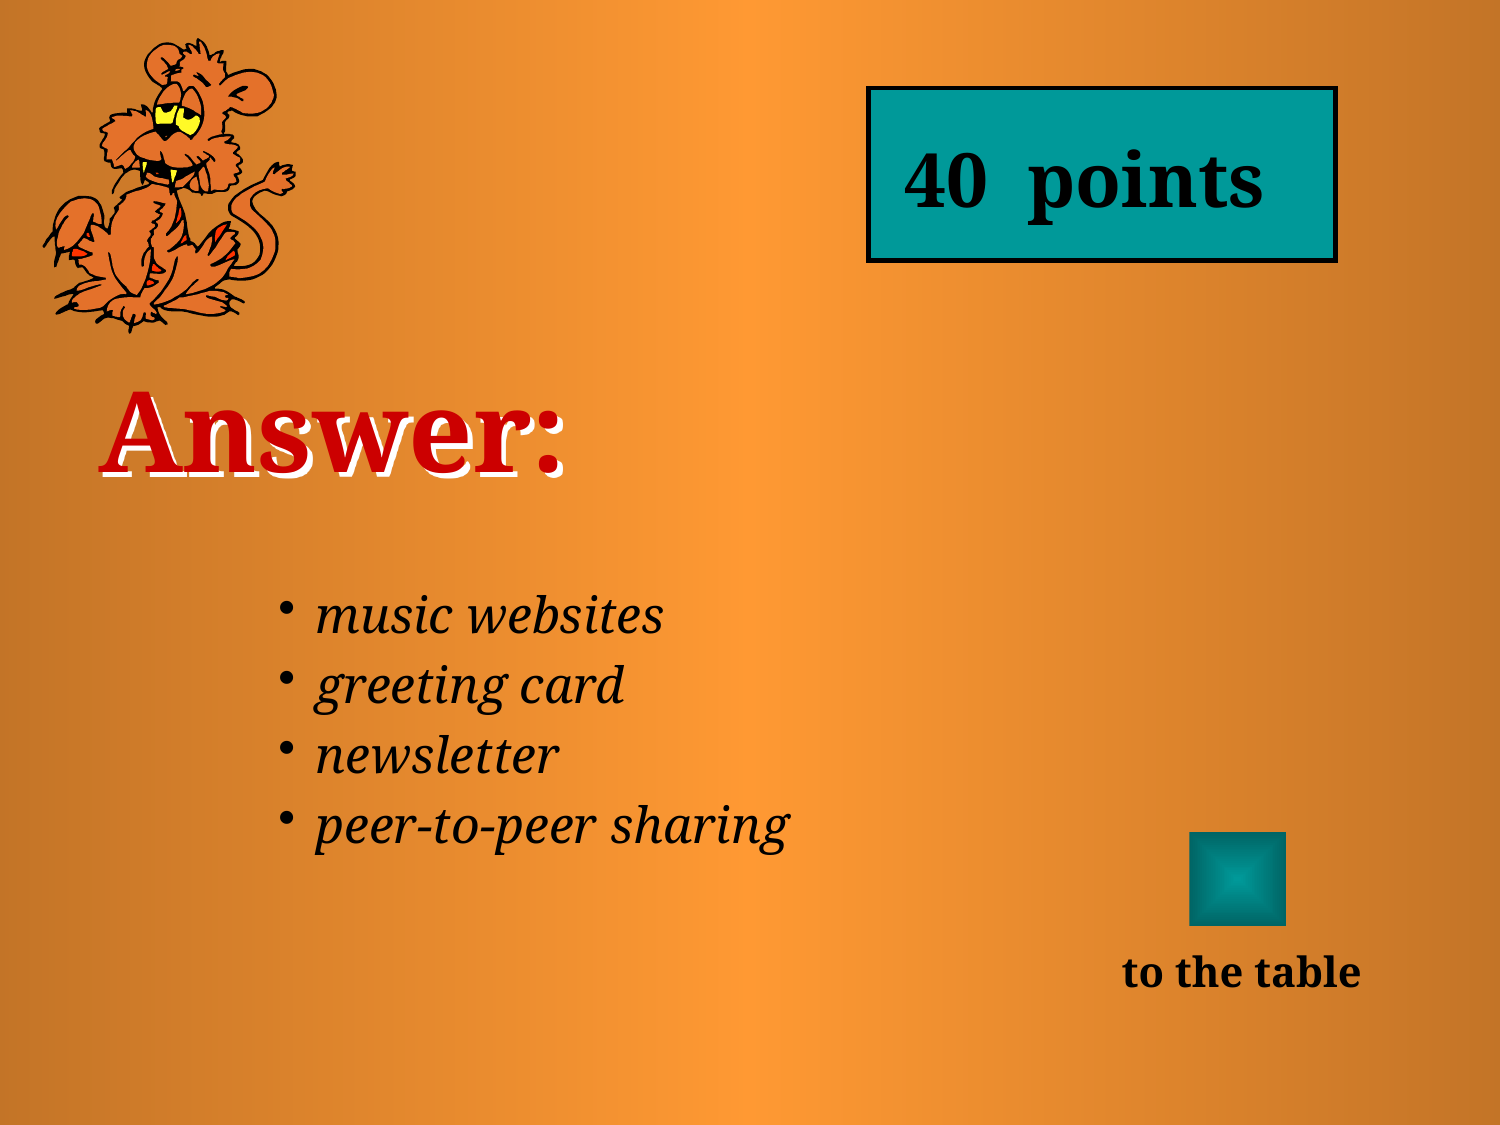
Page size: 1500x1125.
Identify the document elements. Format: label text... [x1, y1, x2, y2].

text_box 40 points [890, 124, 1303, 230]
text_box [868, 87, 1336, 261]
text_box to the table [1067, 938, 1416, 1004]
text_box music websites greeting card newsletter peer-to-peer sharing [113, 575, 1431, 931]
title Answer: [83, 334, 1434, 522]
